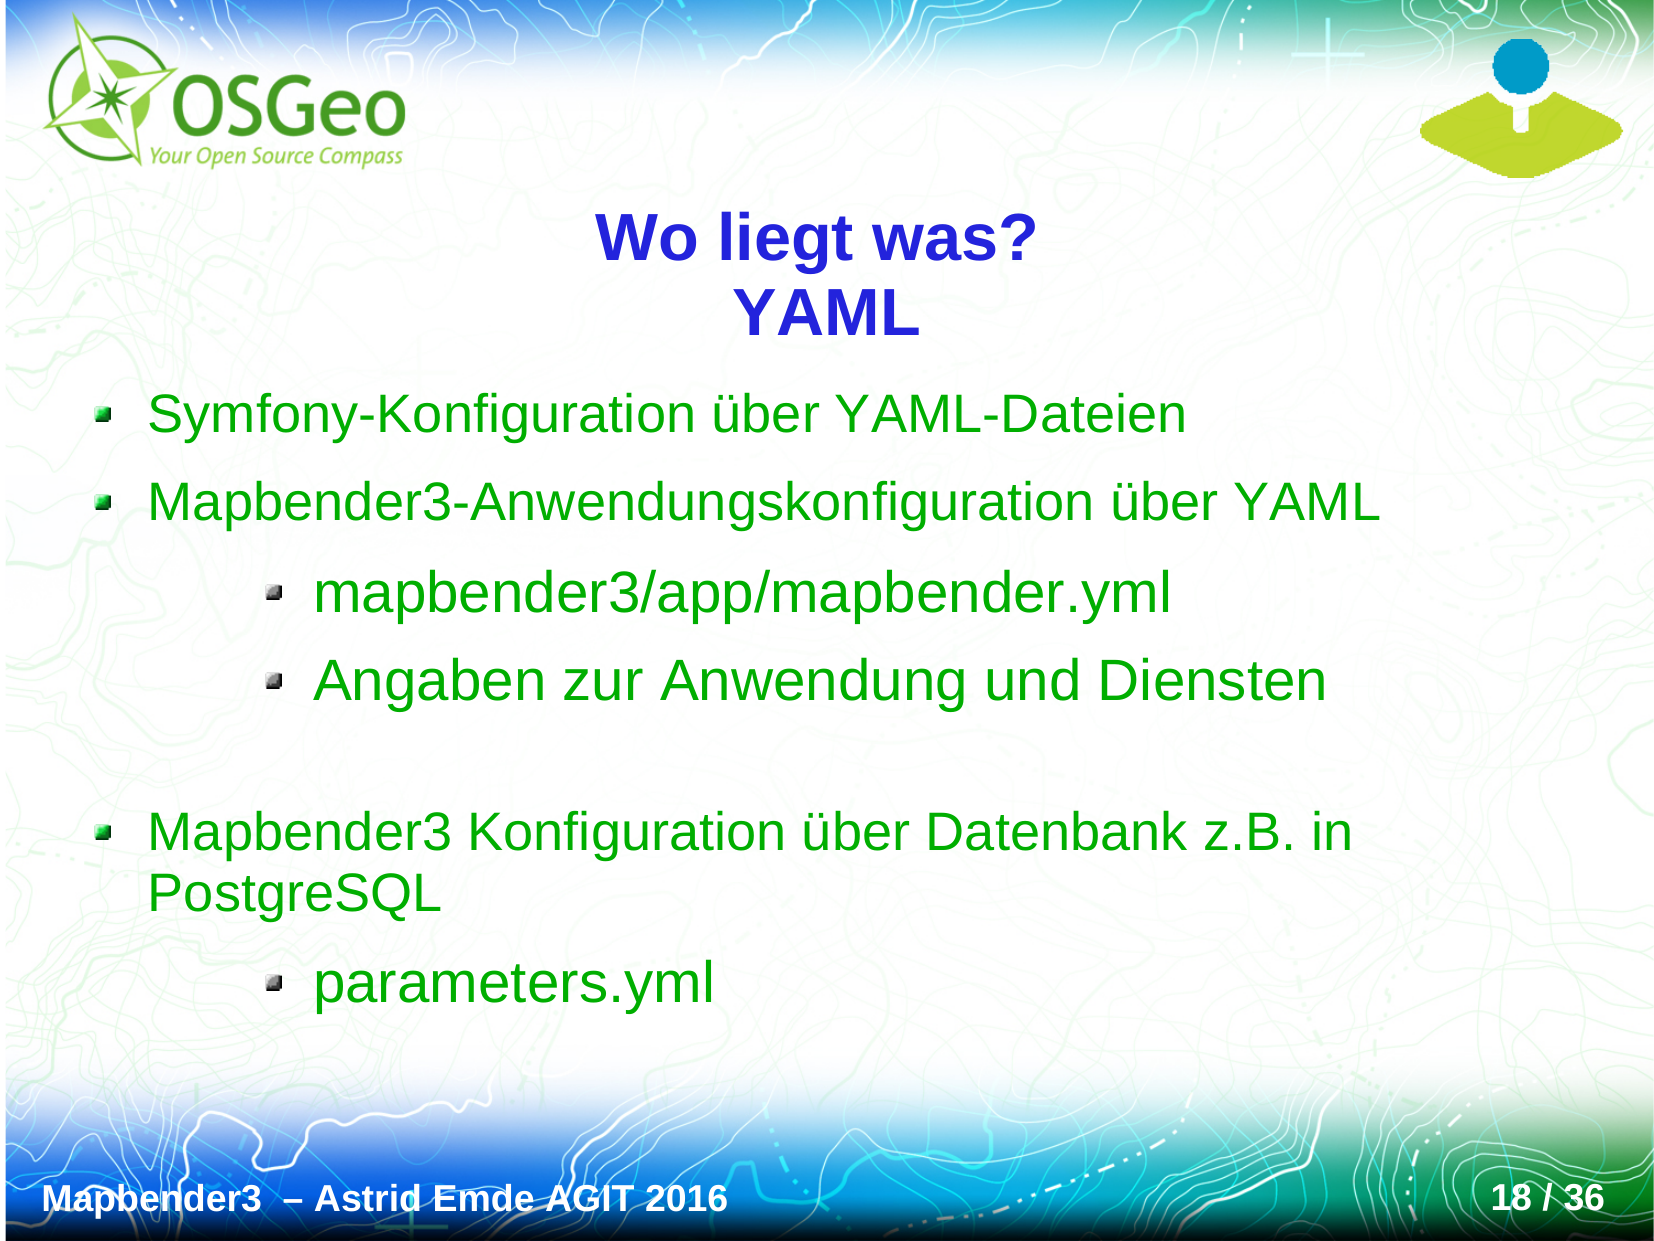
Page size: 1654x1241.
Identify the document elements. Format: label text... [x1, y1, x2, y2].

list Symfony-Konfiguration über YAML-Dateien Mapbender3-Anwendungskonfiguration über YAML mapbender3/app/mapbender.yml Angaben zur Anwendung und Diensten Mapbender3 Konfiguration über Datenbank z.B. in PostgreSQL parameters.yml [76, 383, 1565, 1203]
picture [5, 0, 1654, 1241]
title Wo liegt was? YAML [82, 188, 1571, 361]
